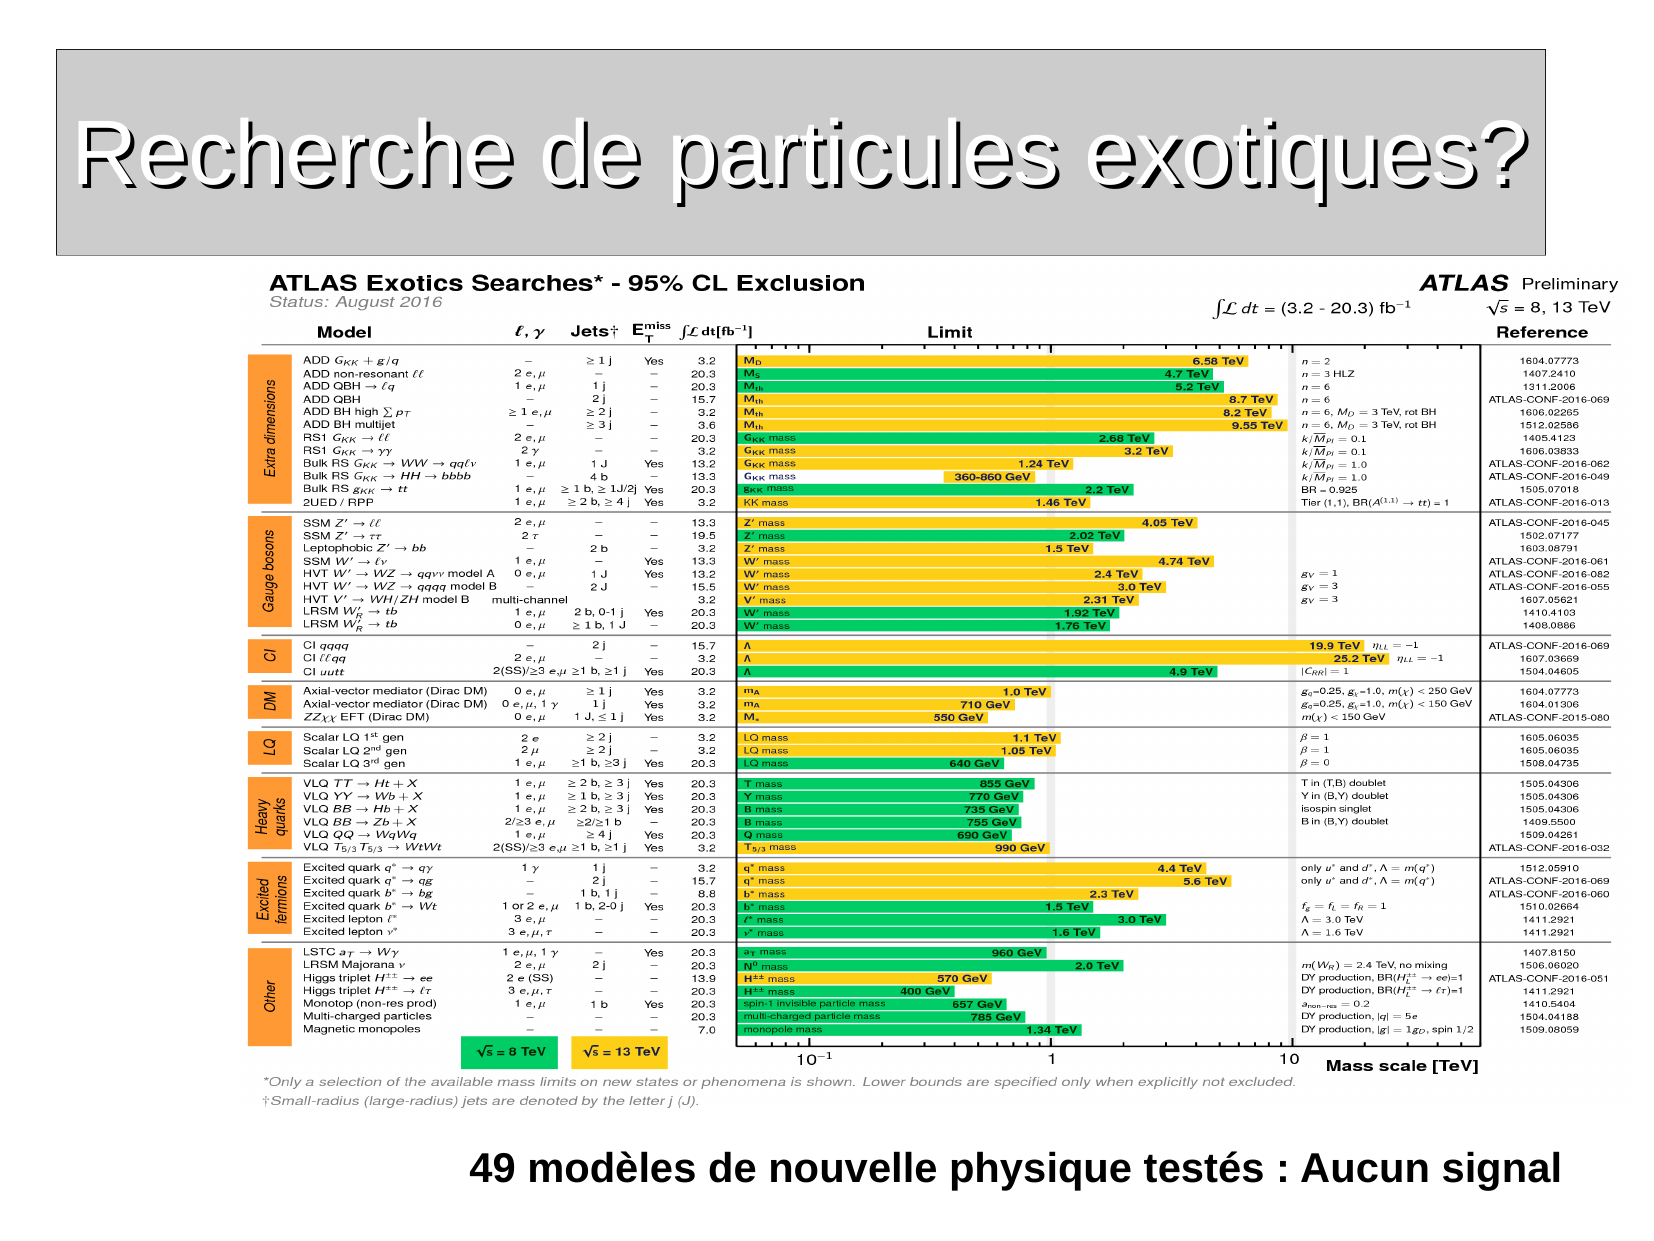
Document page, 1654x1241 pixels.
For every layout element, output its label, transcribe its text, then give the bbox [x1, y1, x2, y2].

picture [236, 260, 1636, 1111]
text_box 49 modèles de nouvelle physique testés : Aucun signal [454, 1137, 1588, 1201]
title Recherche de particules exotiques? [56, 49, 1546, 256]
